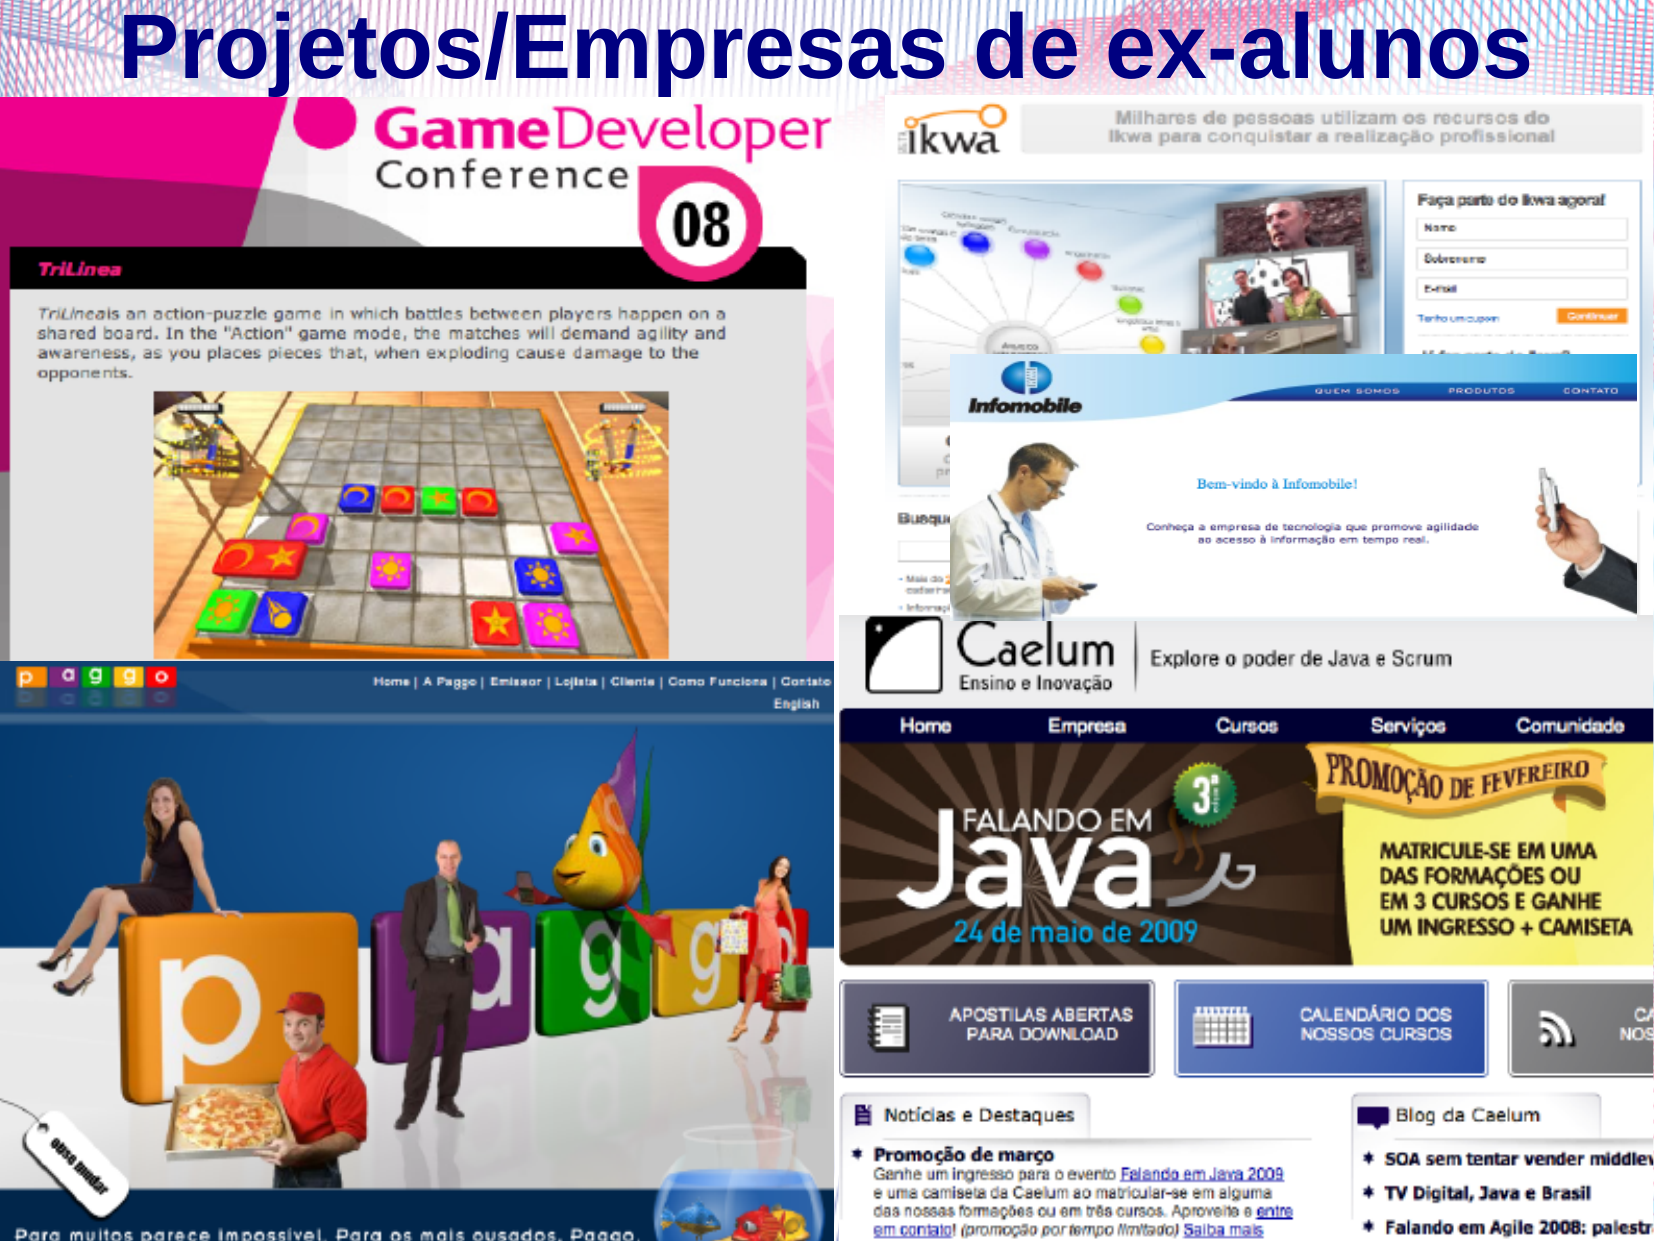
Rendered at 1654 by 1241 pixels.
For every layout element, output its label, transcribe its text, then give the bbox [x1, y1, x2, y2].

picture [0, 0, 1654, 1241]
title Projetos/Empresas de ex-alunos [82, 0, 1571, 151]
